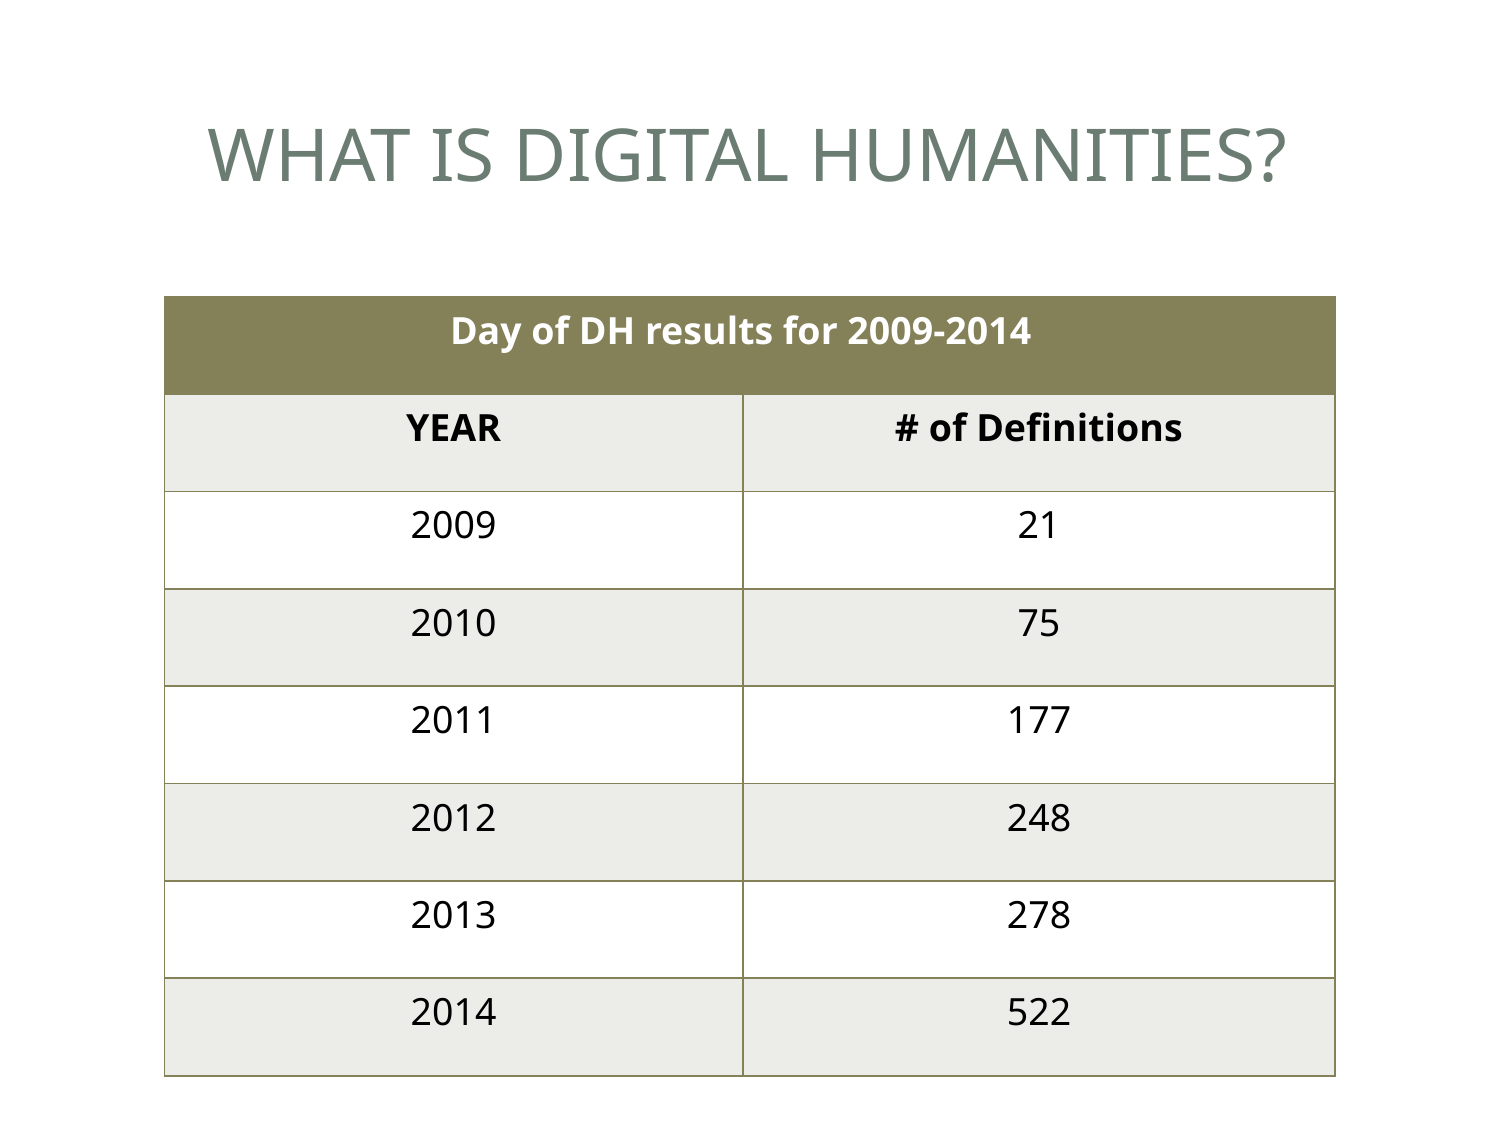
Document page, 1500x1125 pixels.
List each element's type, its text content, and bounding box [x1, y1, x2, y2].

table_cell 278 [744, 882, 1334, 977]
table_cell 2014 [165, 979, 742, 1075]
table_cell 248 [744, 784, 1334, 880]
table_cell 2010 [165, 590, 742, 685]
table_cell 2013 [165, 882, 742, 977]
table_header Day of DH results for 2009-2014 [165, 298, 1334, 393]
table_cell 2012 [165, 784, 742, 880]
table_cell 177 [744, 687, 1334, 783]
table_cell 2009 [165, 492, 742, 588]
title What is digital Humanities? [69, 66, 1425, 238]
table_cell YEAR [165, 395, 742, 491]
table_cell 21 [744, 492, 1334, 588]
table_cell # of Definitions [744, 395, 1334, 491]
table_cell 2011 [165, 687, 742, 783]
table_cell 75 [744, 590, 1334, 685]
table_cell 522 [744, 979, 1334, 1075]
